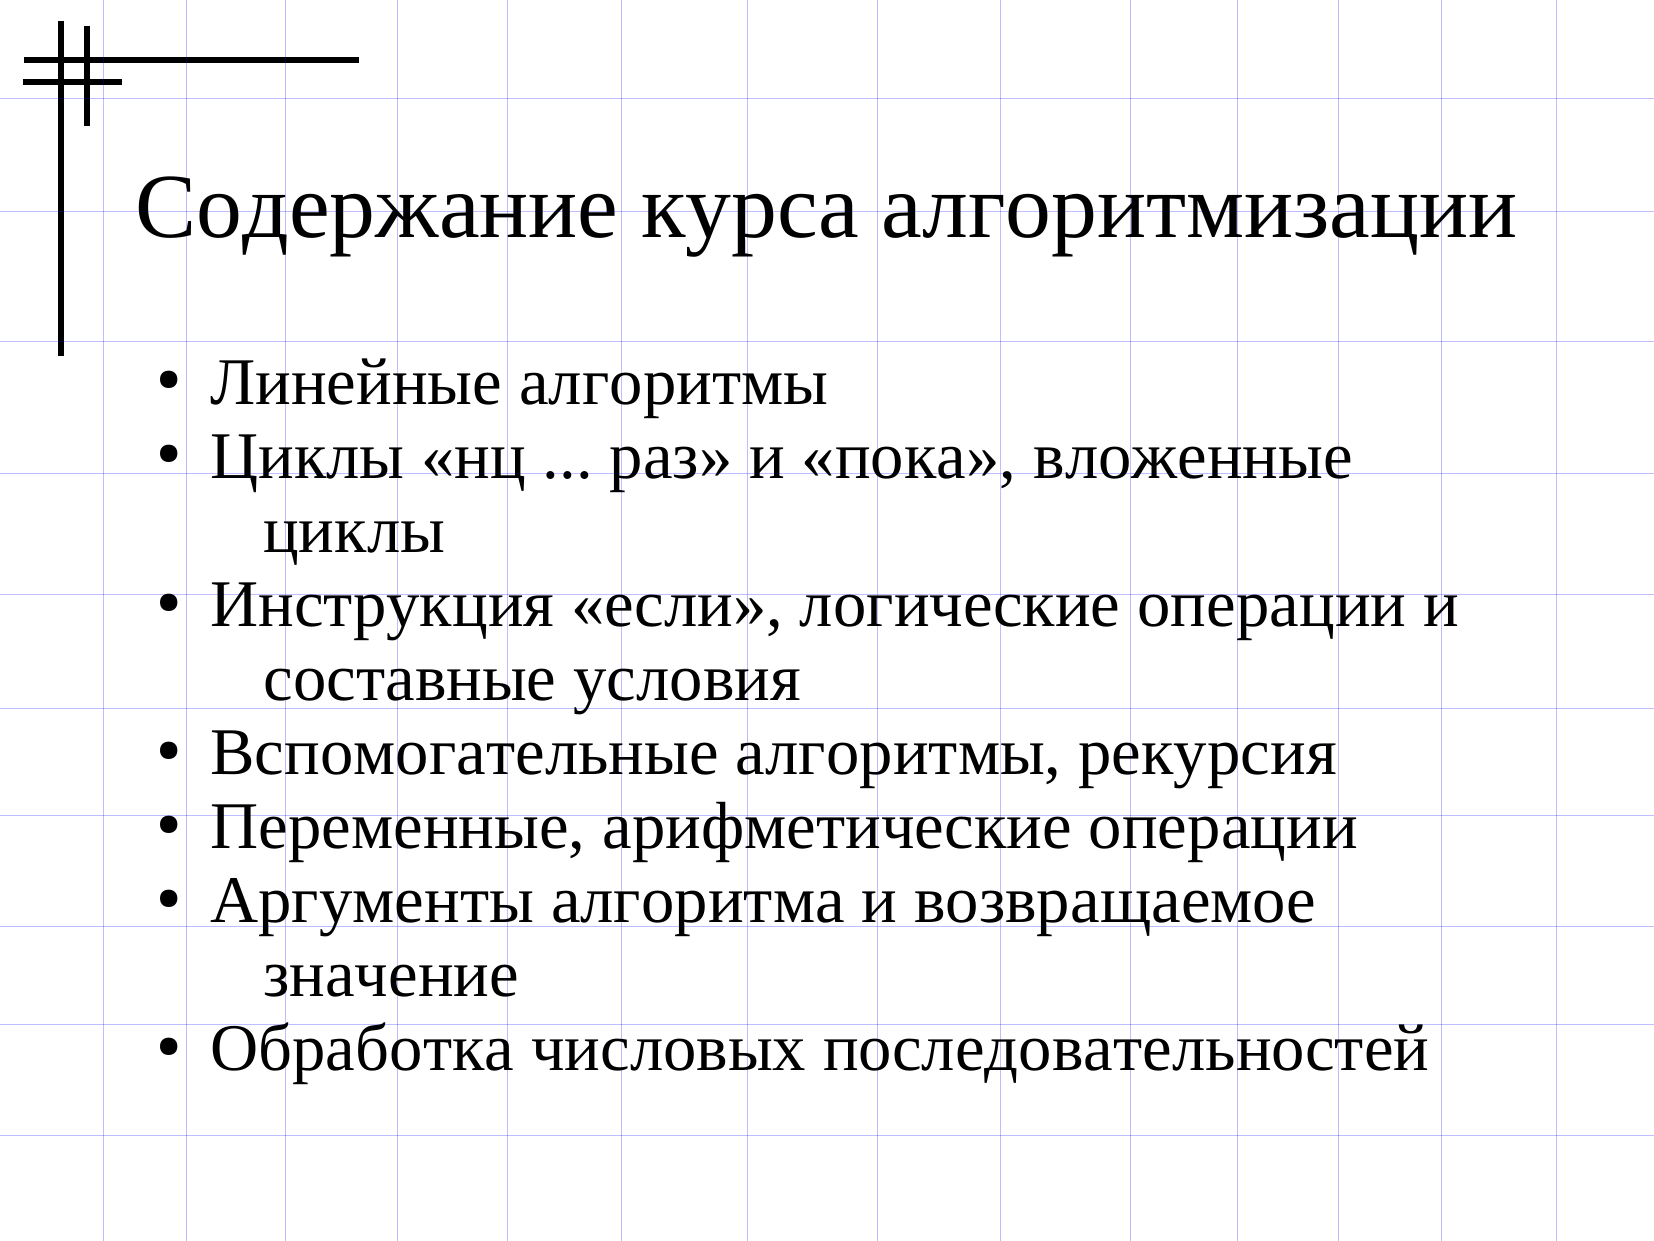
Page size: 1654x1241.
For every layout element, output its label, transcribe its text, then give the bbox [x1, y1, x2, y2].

list Линейные алгоритмы Циклы «нц ... раз» и «пока», вложенные циклы Инструкция «если», логические операции и составные условия Вспомогательные алгоритмы, рекурсия Переменные, арифметические операции Аргументы алгоритма и возвращаемое значение Обработка числовых последовательностей [121, 344, 1534, 1164]
title Содержание курса алгоритмизации [121, 102, 1534, 311]
